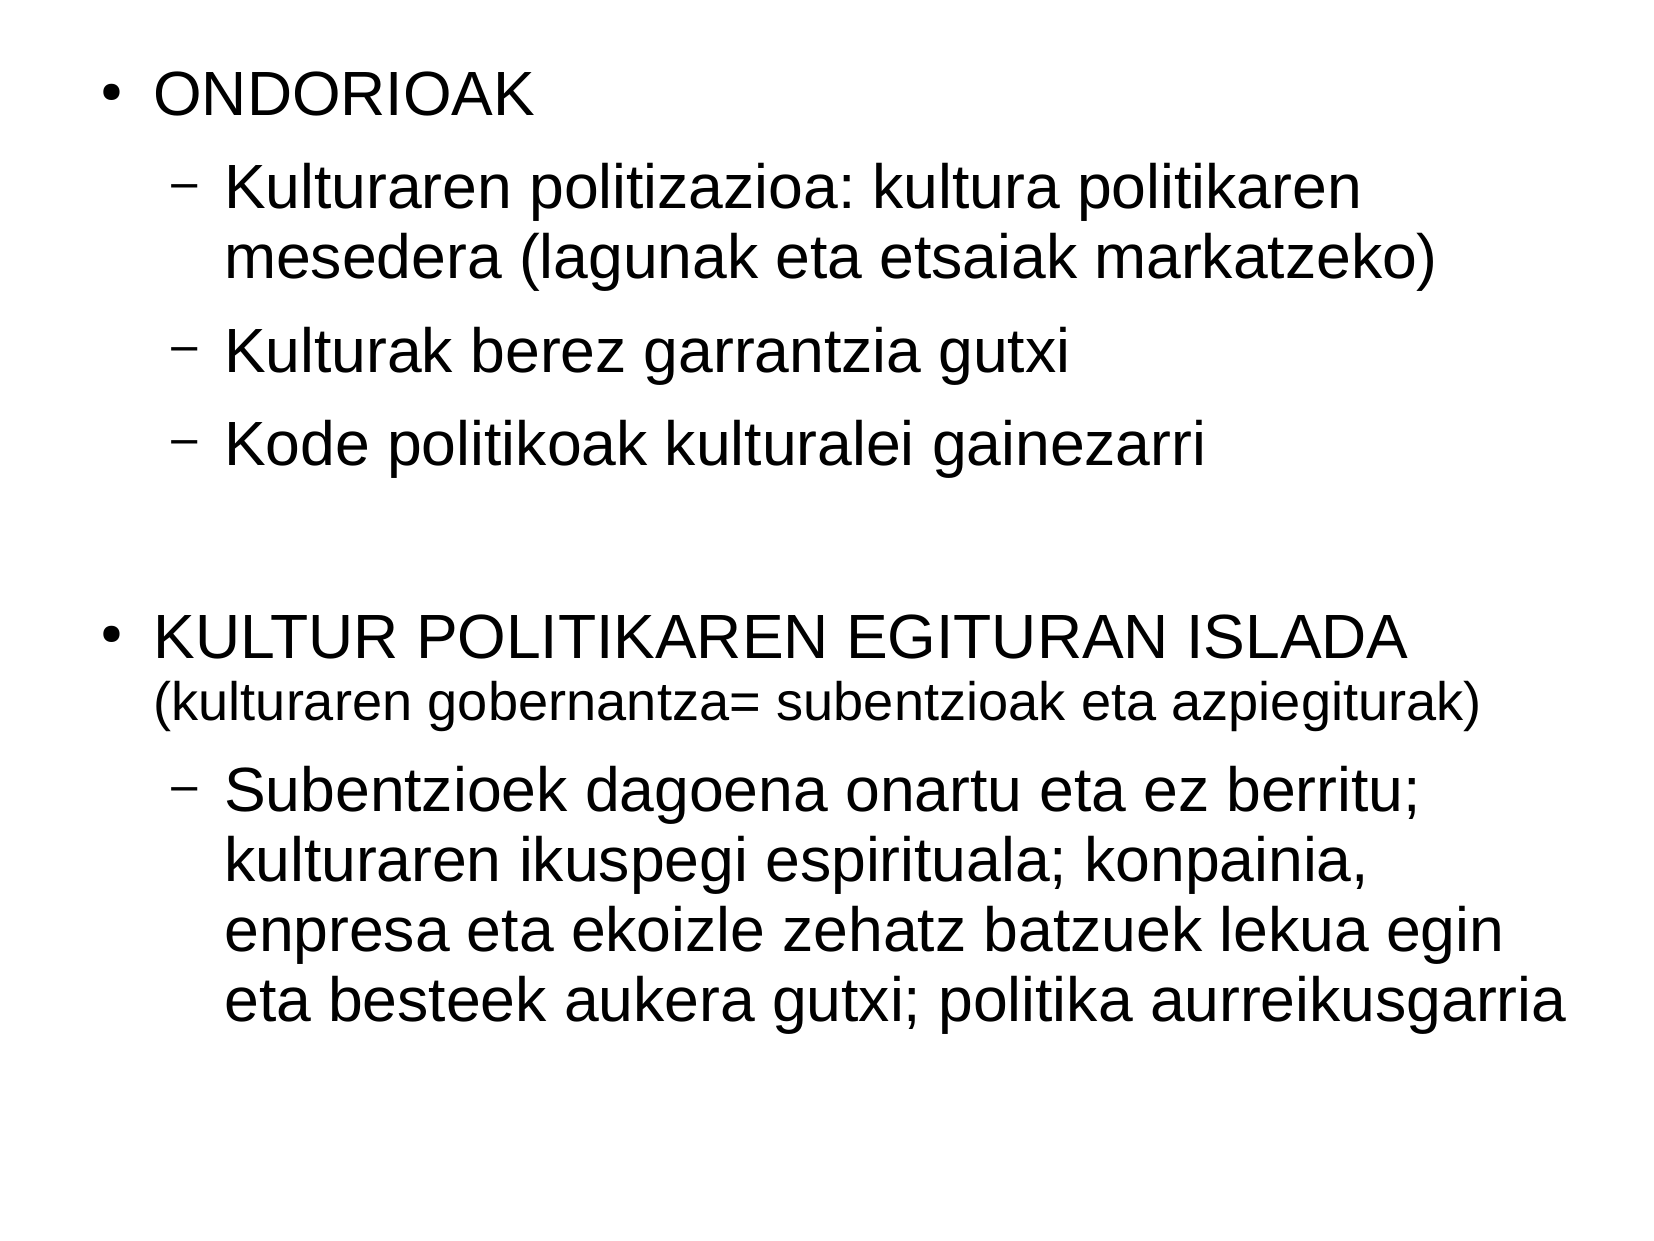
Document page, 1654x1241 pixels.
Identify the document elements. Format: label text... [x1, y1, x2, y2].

list ONDORIOAK Kulturaren politizazioa: kultura politikaren mesedera (lagunak eta etsaiak markatzeko) Kulturak berez garrantzia gutxi Kode politikoak kulturalei gainezarri KULTUR POLITIKAREN EGITURAN ISLADA (kulturaren gobernantza= subentzioak eta azpiegiturak) Subentzioek dagoena onartu eta ez berritu; kulturaren ikuspegi espirituala; konpainia, enpresa eta ekoizle zehatz batzuek lekua egin eta besteek aukera gutxi; politika aurreikusgarria [82, 59, 1571, 1205]
